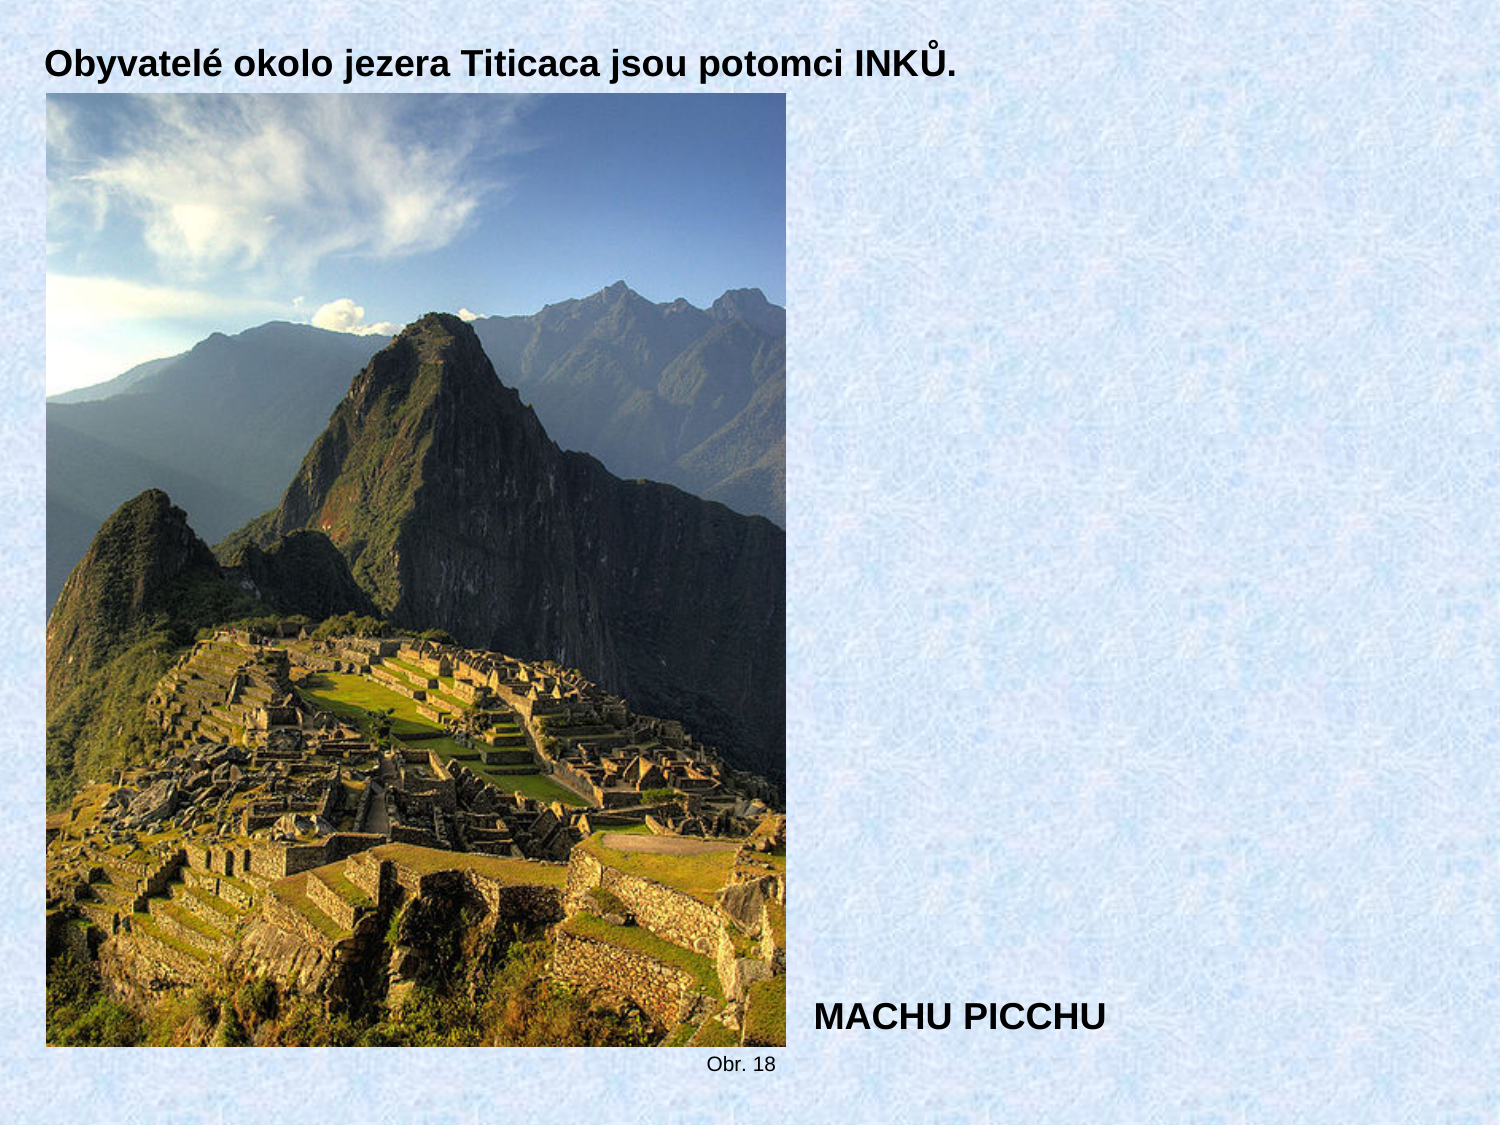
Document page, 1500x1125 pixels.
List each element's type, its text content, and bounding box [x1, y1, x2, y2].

text_box Obyvatelé okolo jezera Titicaca jsou potomci INKŮ. [29, 30, 973, 182]
picture [0, 0, 1500, 1125]
text_box MACHU PICCHU [798, 984, 1122, 1045]
text_box Obr. 18 [691, 1042, 791, 1084]
